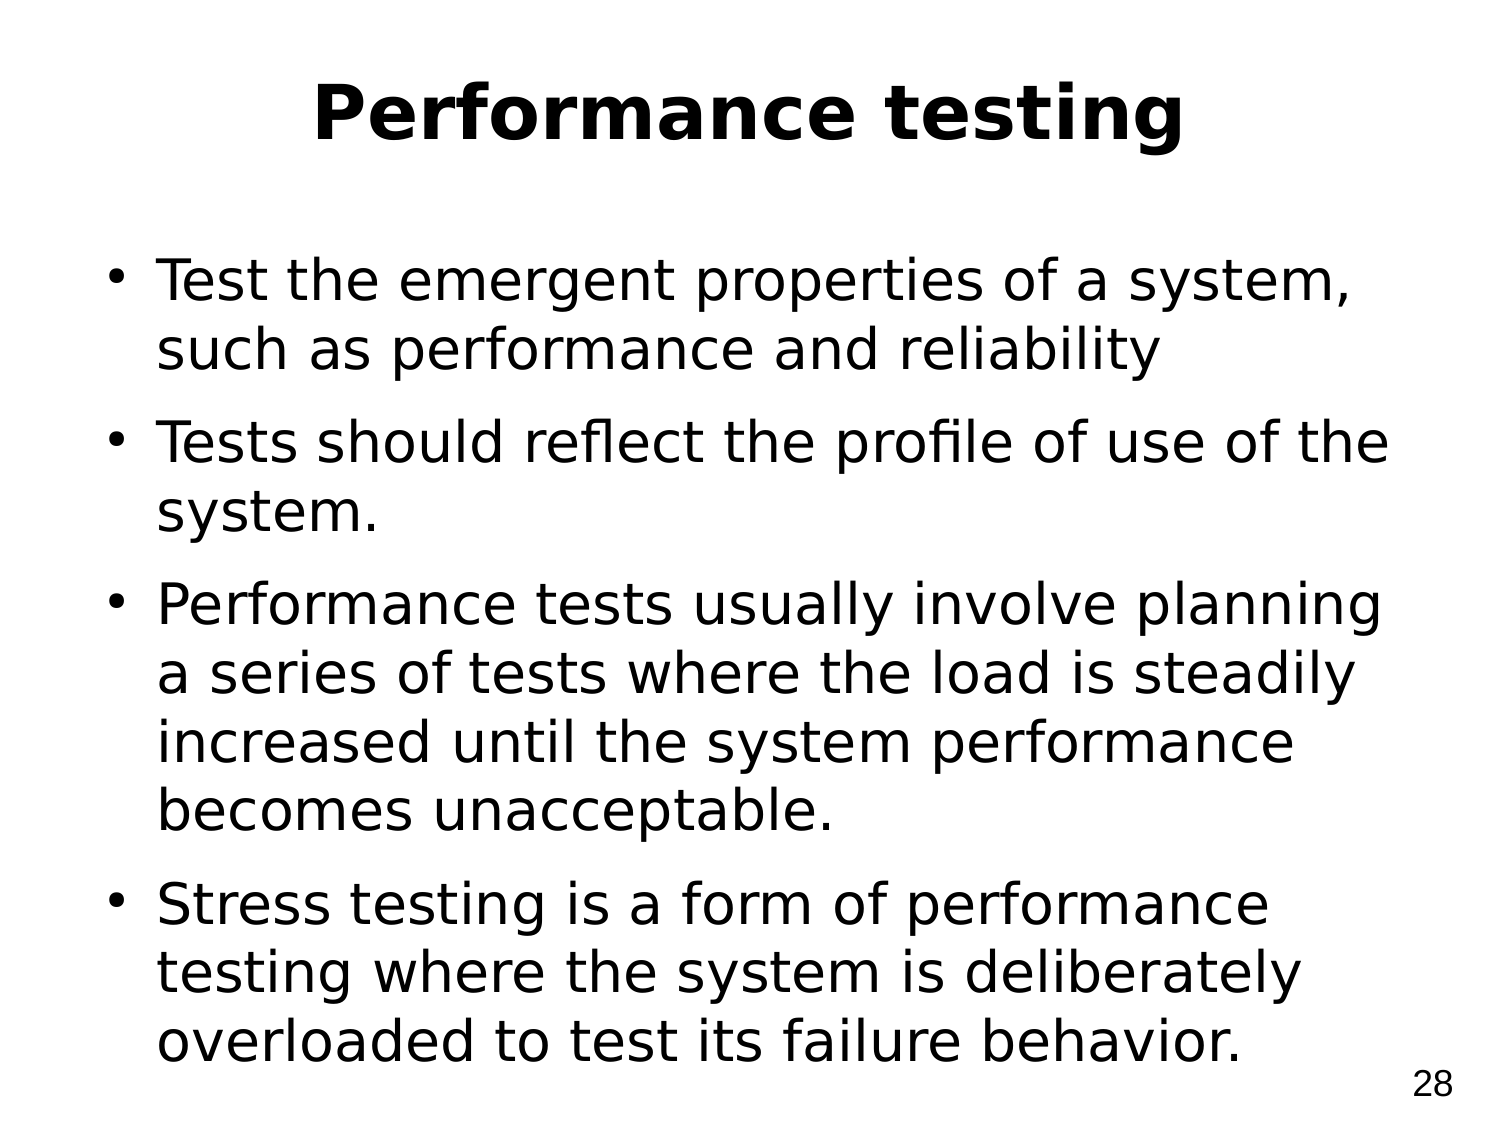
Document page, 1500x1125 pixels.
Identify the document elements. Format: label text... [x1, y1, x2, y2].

title Performance testing [75, 56, 1425, 189]
list Test the emergent properties of a system, such as performance and reliability Tests should reflect the profile of use of the system. Performance tests usually involve planning a series of tests where the load is steadily increased until the system performance becomes unacceptable. Stress testing is a form of performance testing where the system is deliberately overloaded to test its failure behavior. [75, 236, 1425, 1093]
